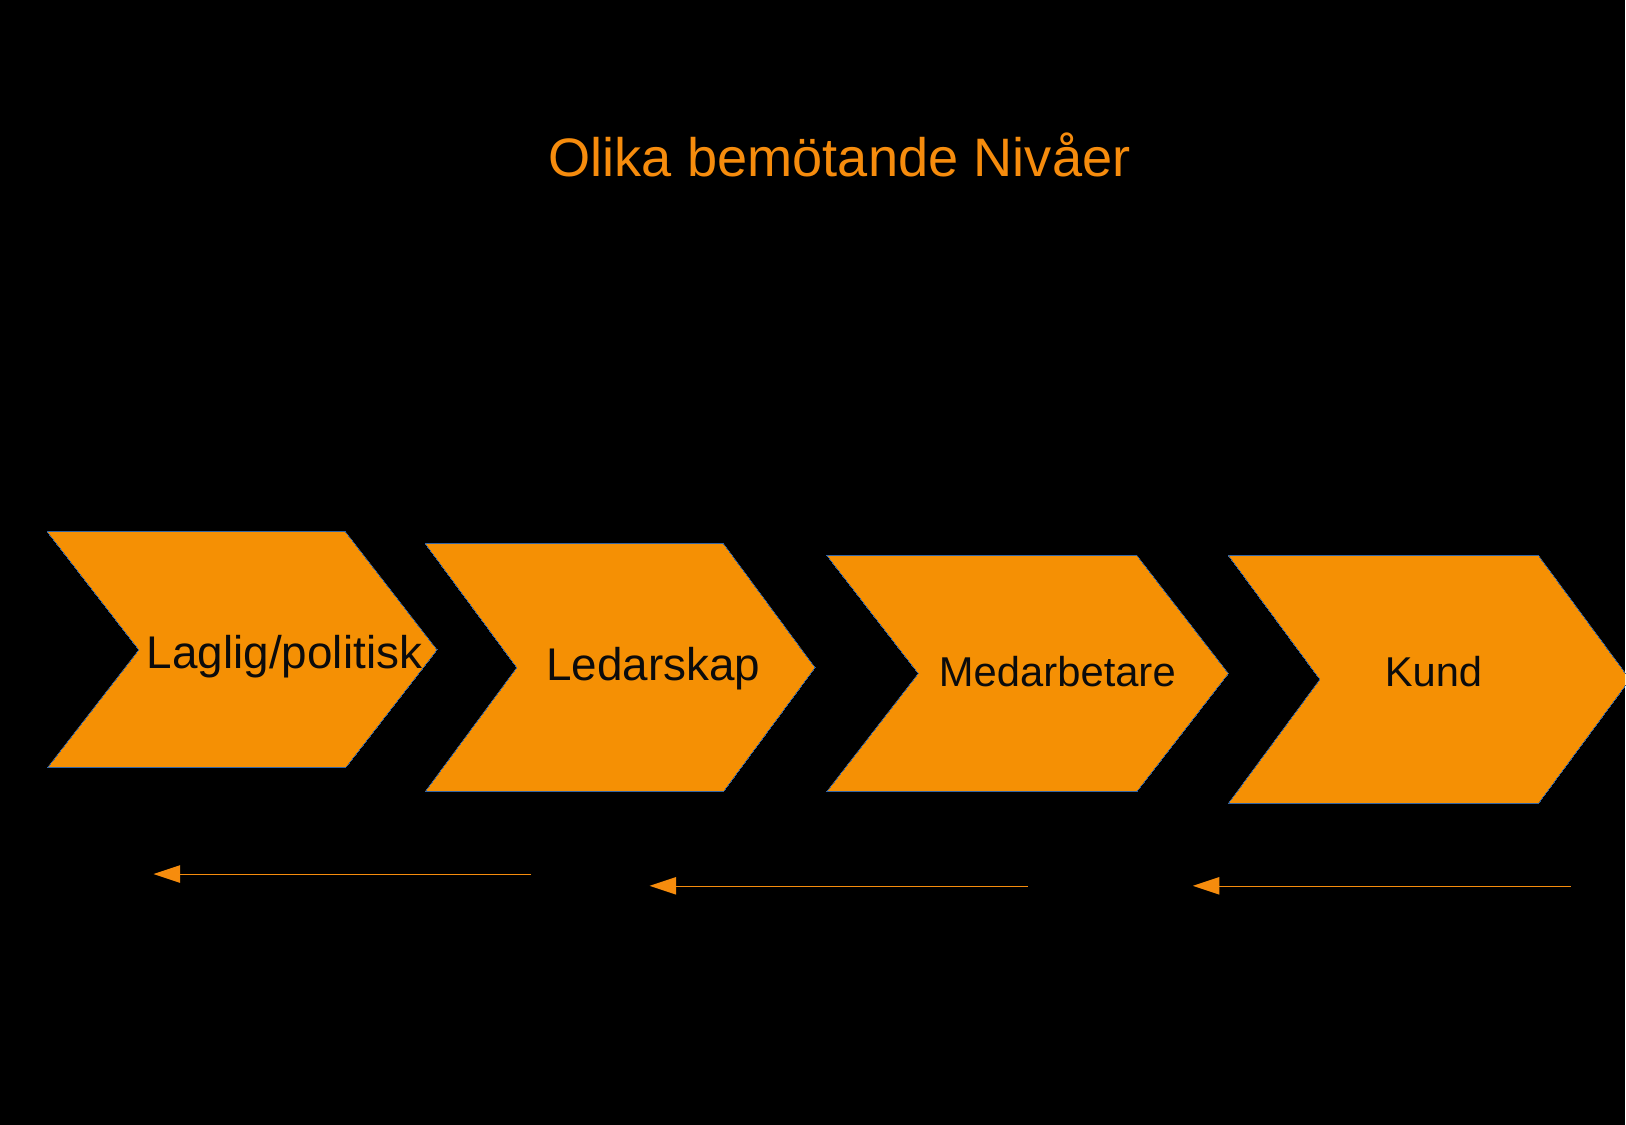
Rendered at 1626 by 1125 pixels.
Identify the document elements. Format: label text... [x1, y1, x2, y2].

text_box [826, 555, 1229, 792]
text_box Ledarskap [531, 627, 813, 697]
text_box [47, 531, 411, 641]
text_box Medarbetare [924, 637, 1201, 703]
text_box Olika bemötande Nivåer [533, 115, 1182, 260]
text_box Laglig/politisk [132, 615, 473, 705]
text_box Kund [1370, 637, 1548, 703]
text_box [47, 658, 395, 768]
text_box [1228, 555, 1626, 804]
text_box [425, 543, 794, 792]
